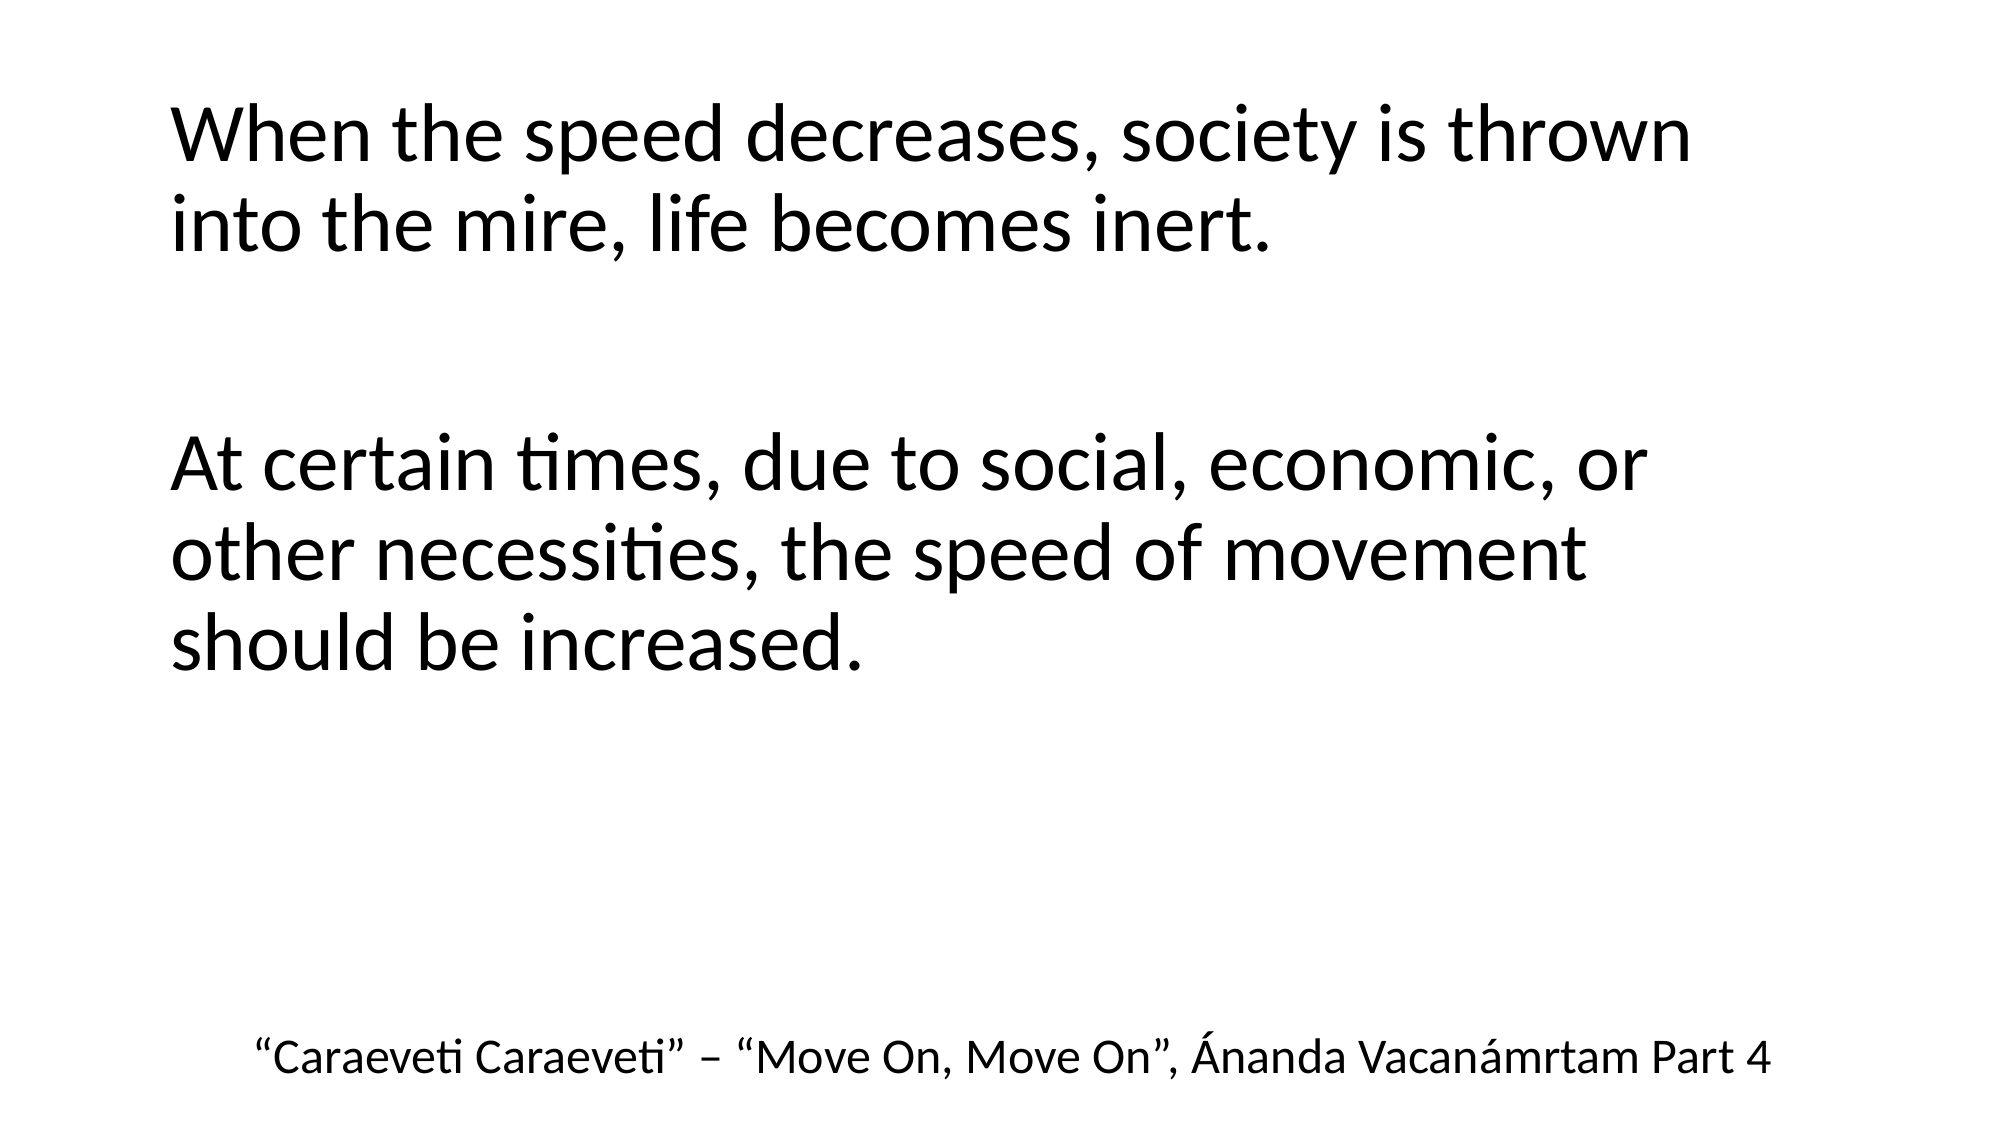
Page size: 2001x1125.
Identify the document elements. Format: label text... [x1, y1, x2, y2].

list When the speed decreases, society is thrown into the mire, life becomes inert. At certain times, due to social, economic, or other necessities, the speed of movement should be increased. [117, 82, 1843, 1017]
text_box “Caraeveti Caraeveti” – “Move On, Move On”, Ánanda Vacanámrtam Part 4 [157, 1016, 1867, 1092]
